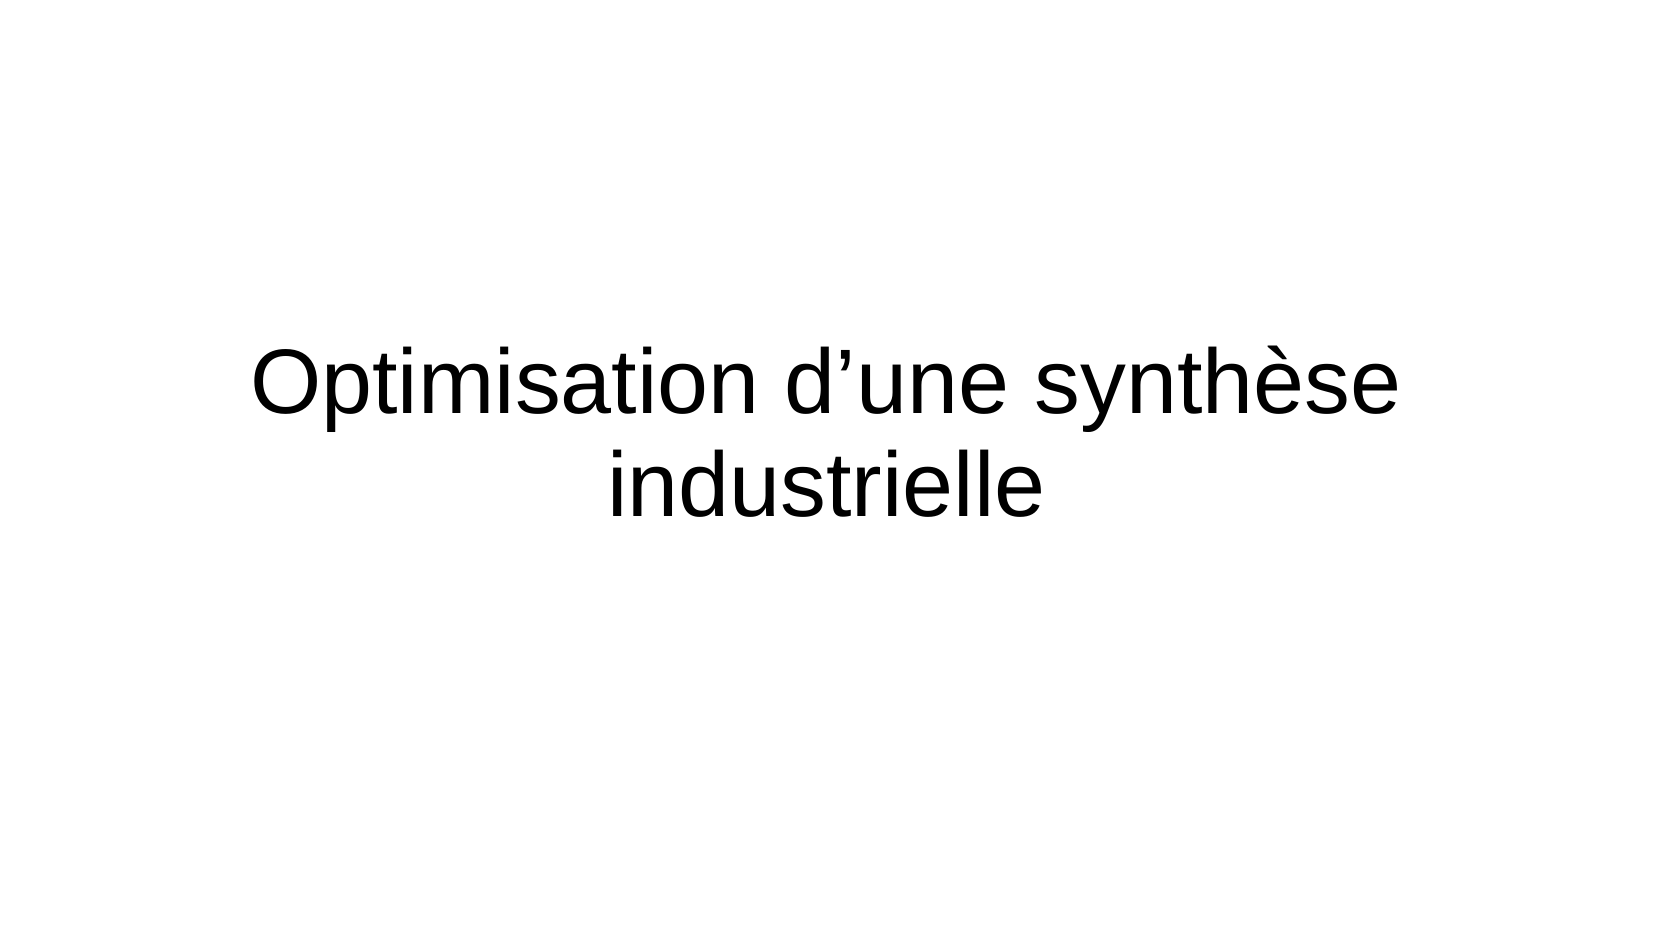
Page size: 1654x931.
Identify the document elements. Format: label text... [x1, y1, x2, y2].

title Optimisation d’une synthèse industrielle [82, 330, 1571, 536]
